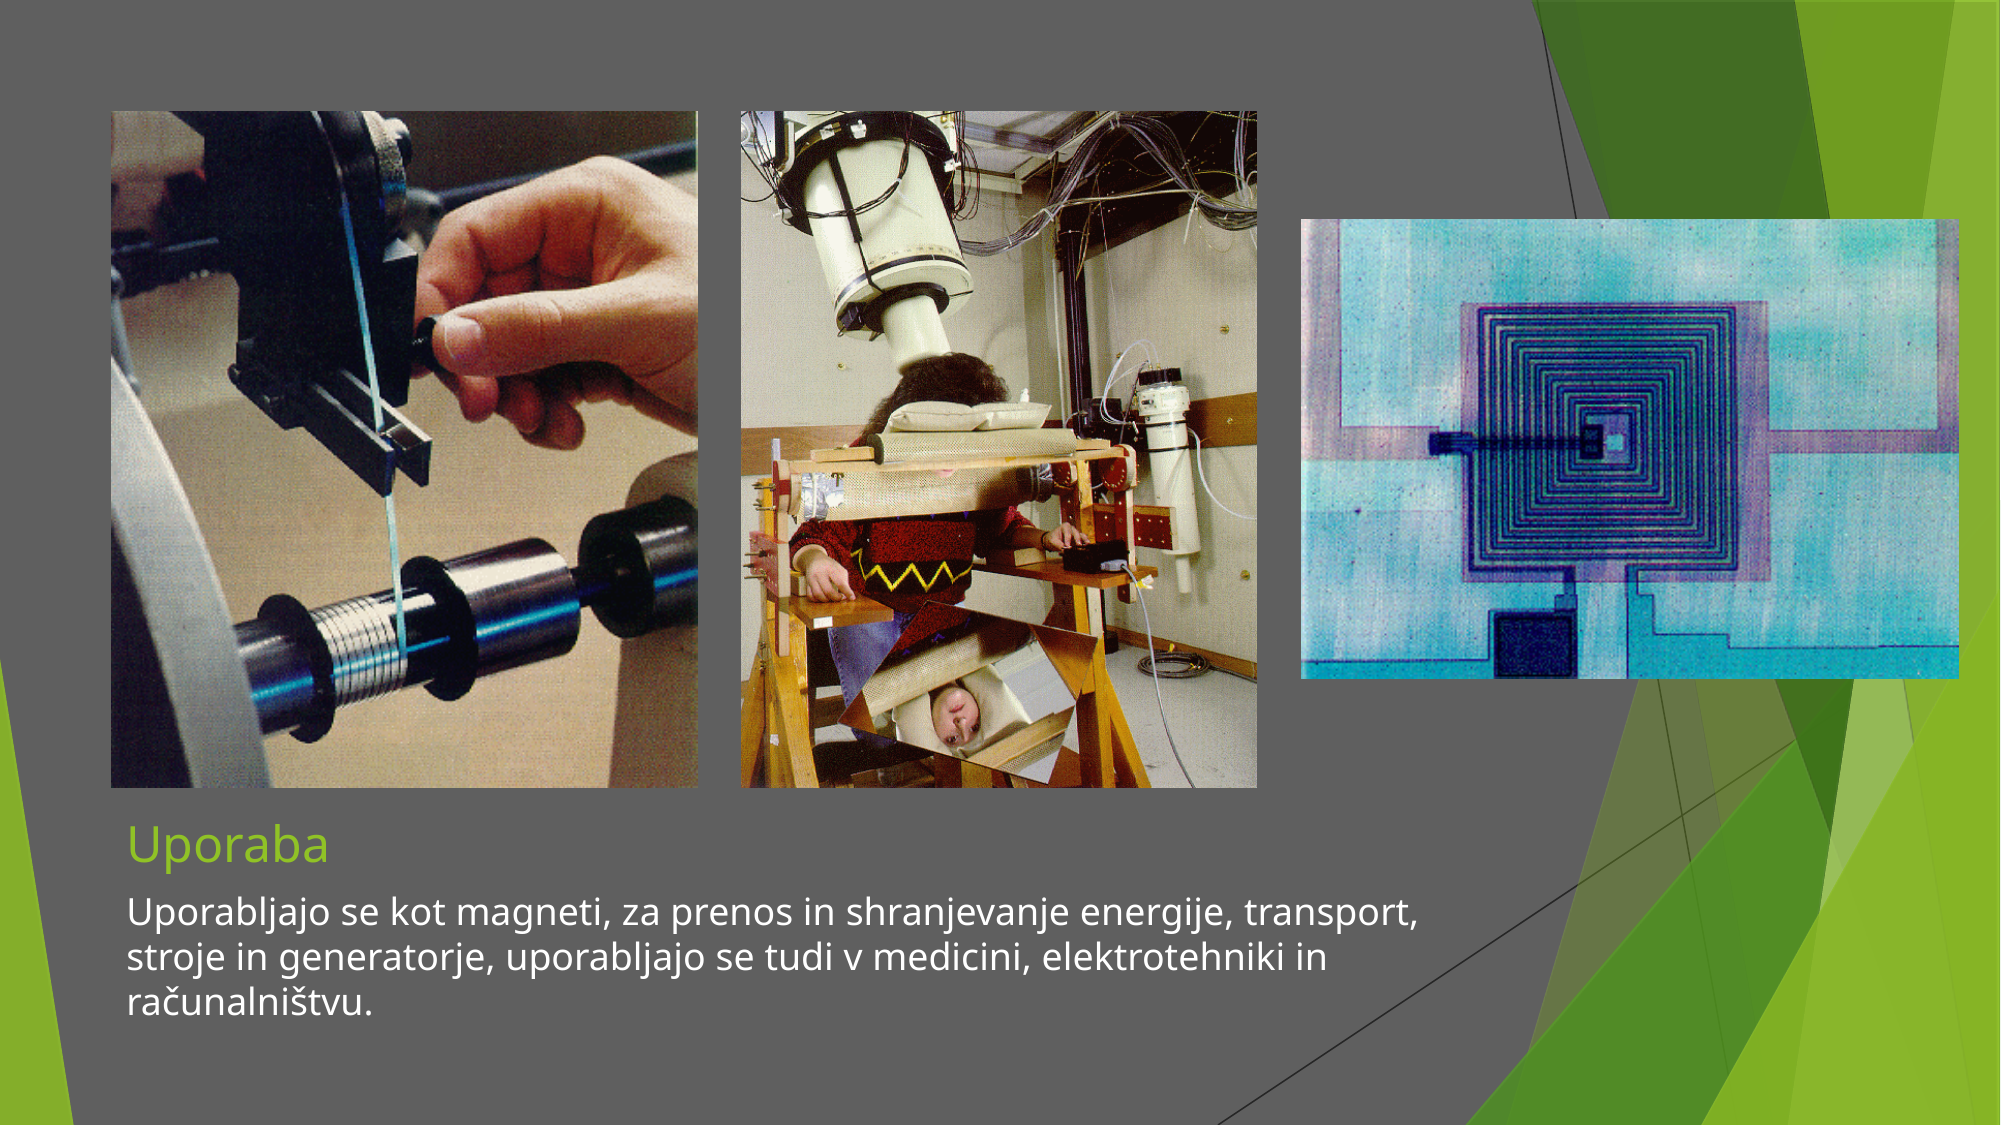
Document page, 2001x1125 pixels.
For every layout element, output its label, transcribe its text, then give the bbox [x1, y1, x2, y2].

picture [111, 111, 698, 788]
list Uporabljajo se kot magneti, za prenos in shranjevanje energije, transport, stroje in generatorje, uporabljajo se tudi v medicini, elektrotehniki in računalništvu. [111, 880, 1522, 1100]
picture [741, 111, 1257, 788]
picture [1301, 219, 1959, 679]
title Uporaba [111, 787, 1522, 880]
